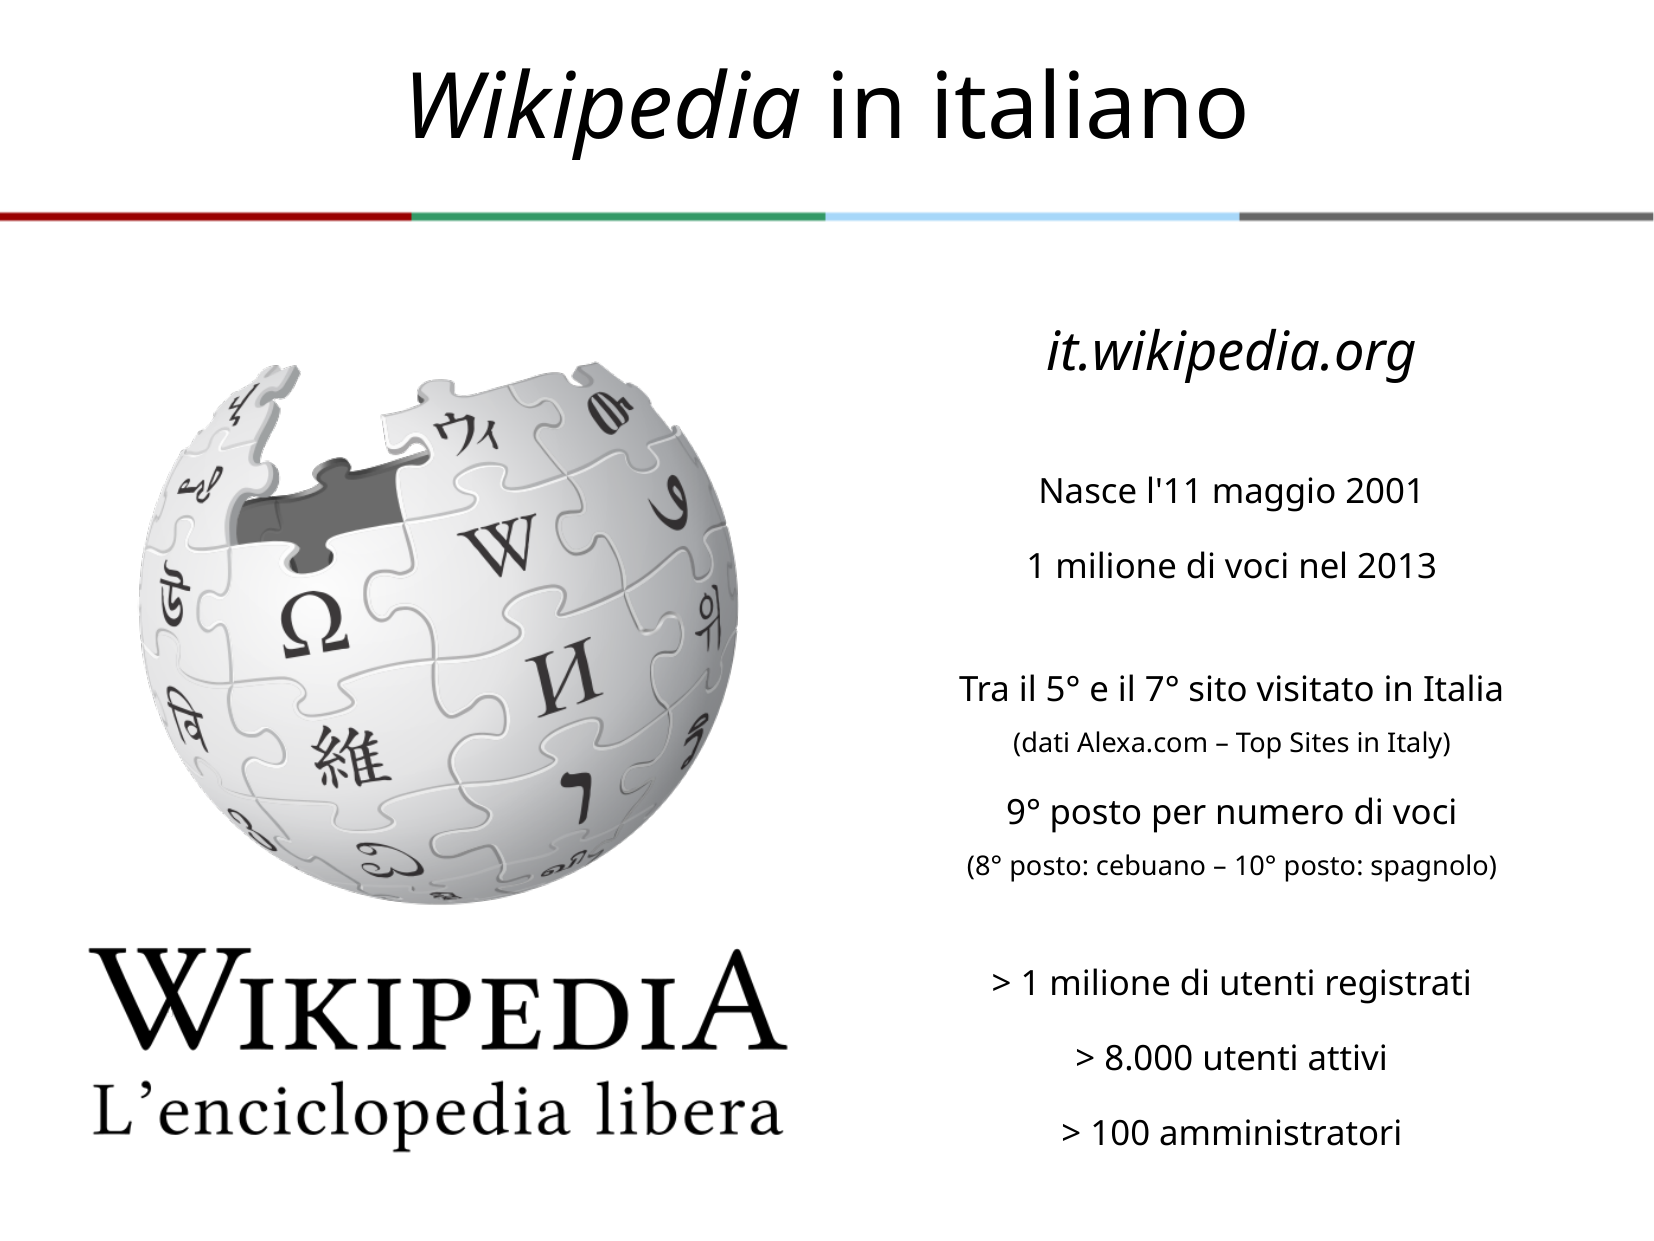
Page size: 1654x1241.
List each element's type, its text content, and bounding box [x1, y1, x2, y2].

picture [0, 200, 1654, 235]
list it.wikipedia.org Nasce l'11 maggio 2001 1 milione di voci nel 2013 Tra il 5° e il 7° sito visitato in Italia (dati Alexa.com – Top Sites in Italy) 9° posto per numero di voci (8° posto: cebuano – 10° posto: spagnolo) > 1 milione di utenti registrati > 8.000 utenti attivi > 100 amministratori [893, 312, 1571, 1164]
picture [42, 273, 835, 1181]
title Wikipedia in italiano [82, 0, 1571, 200]
